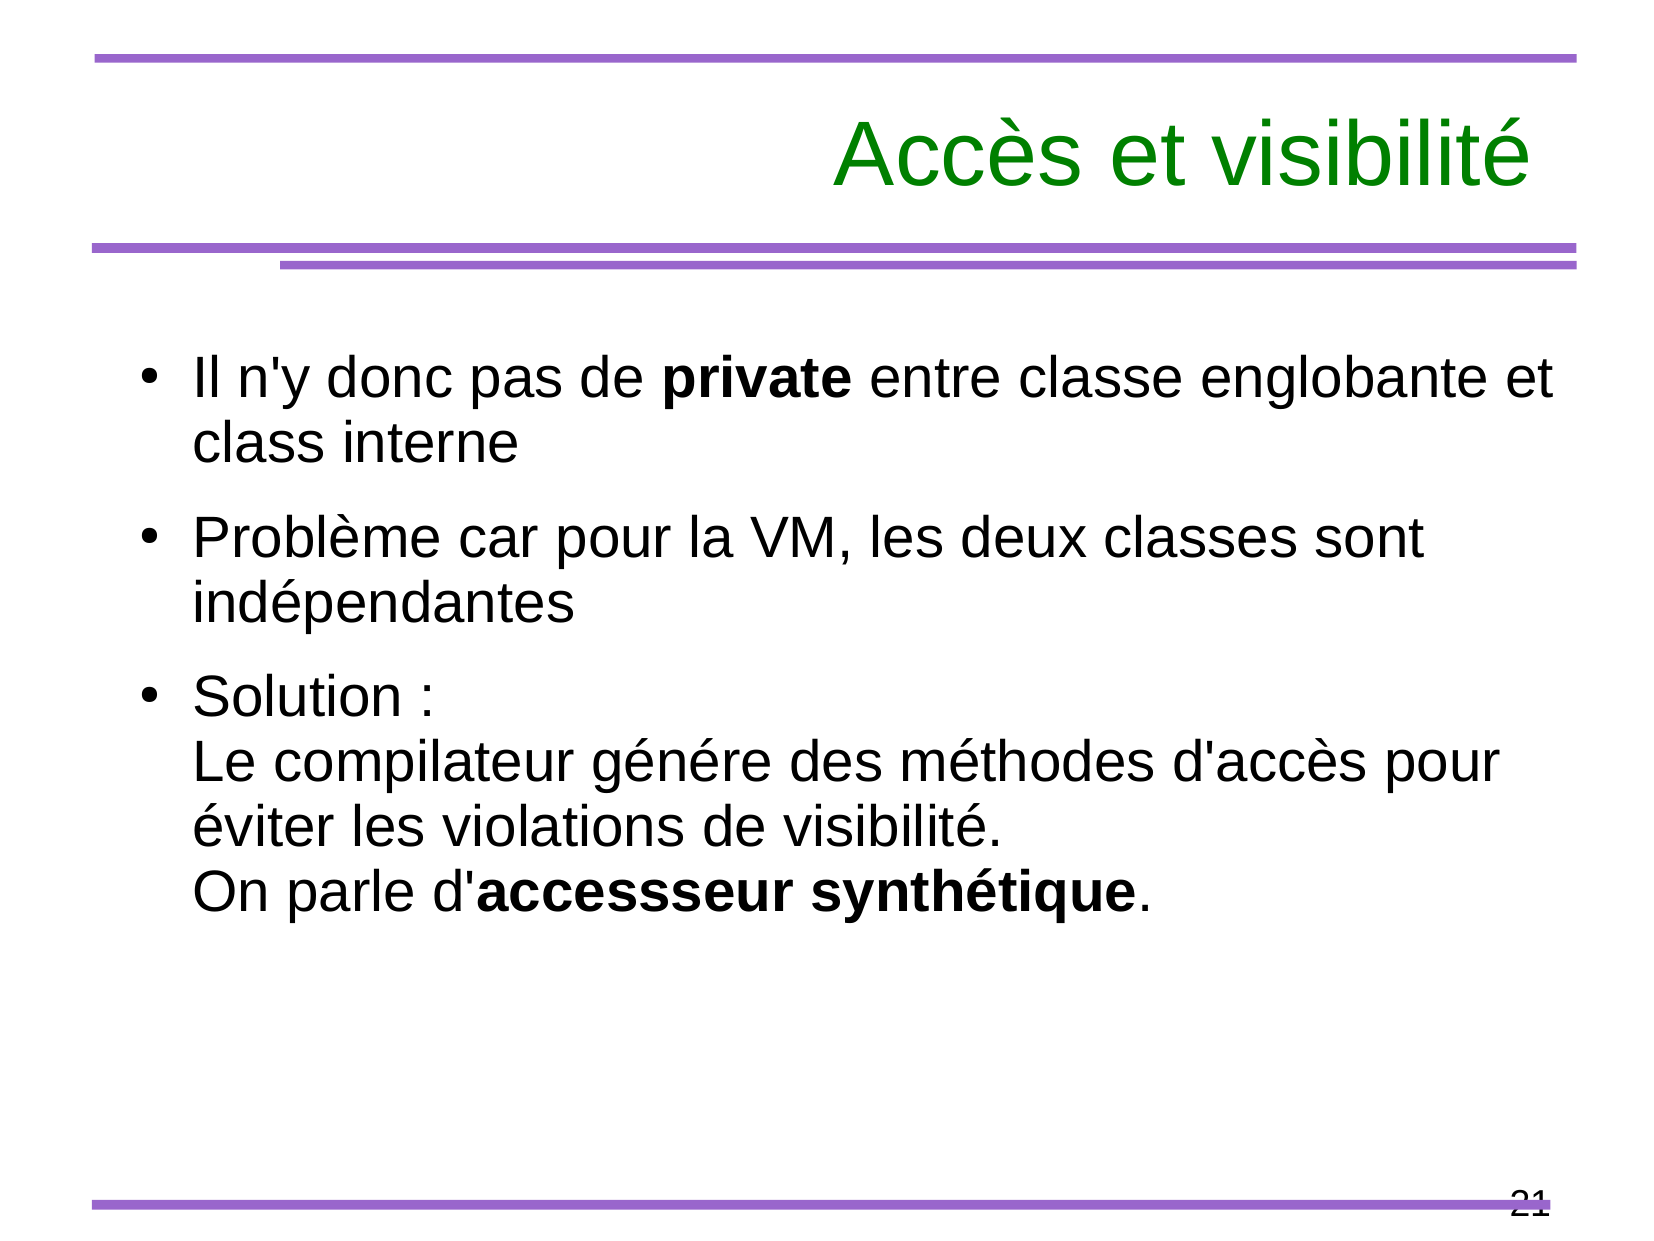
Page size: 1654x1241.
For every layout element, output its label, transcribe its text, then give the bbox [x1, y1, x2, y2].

title Accès et visibilité [121, 49, 1534, 257]
list Il n'y donc pas de private entre classe englobante et class interne Problème car pour la VM, les deux classes sont indépendantes Solution : Le compilateur génére des méthodes d'accès pour éviter les violations de visibilité. On parle d'accessseur synthétique. [121, 344, 1565, 951]
